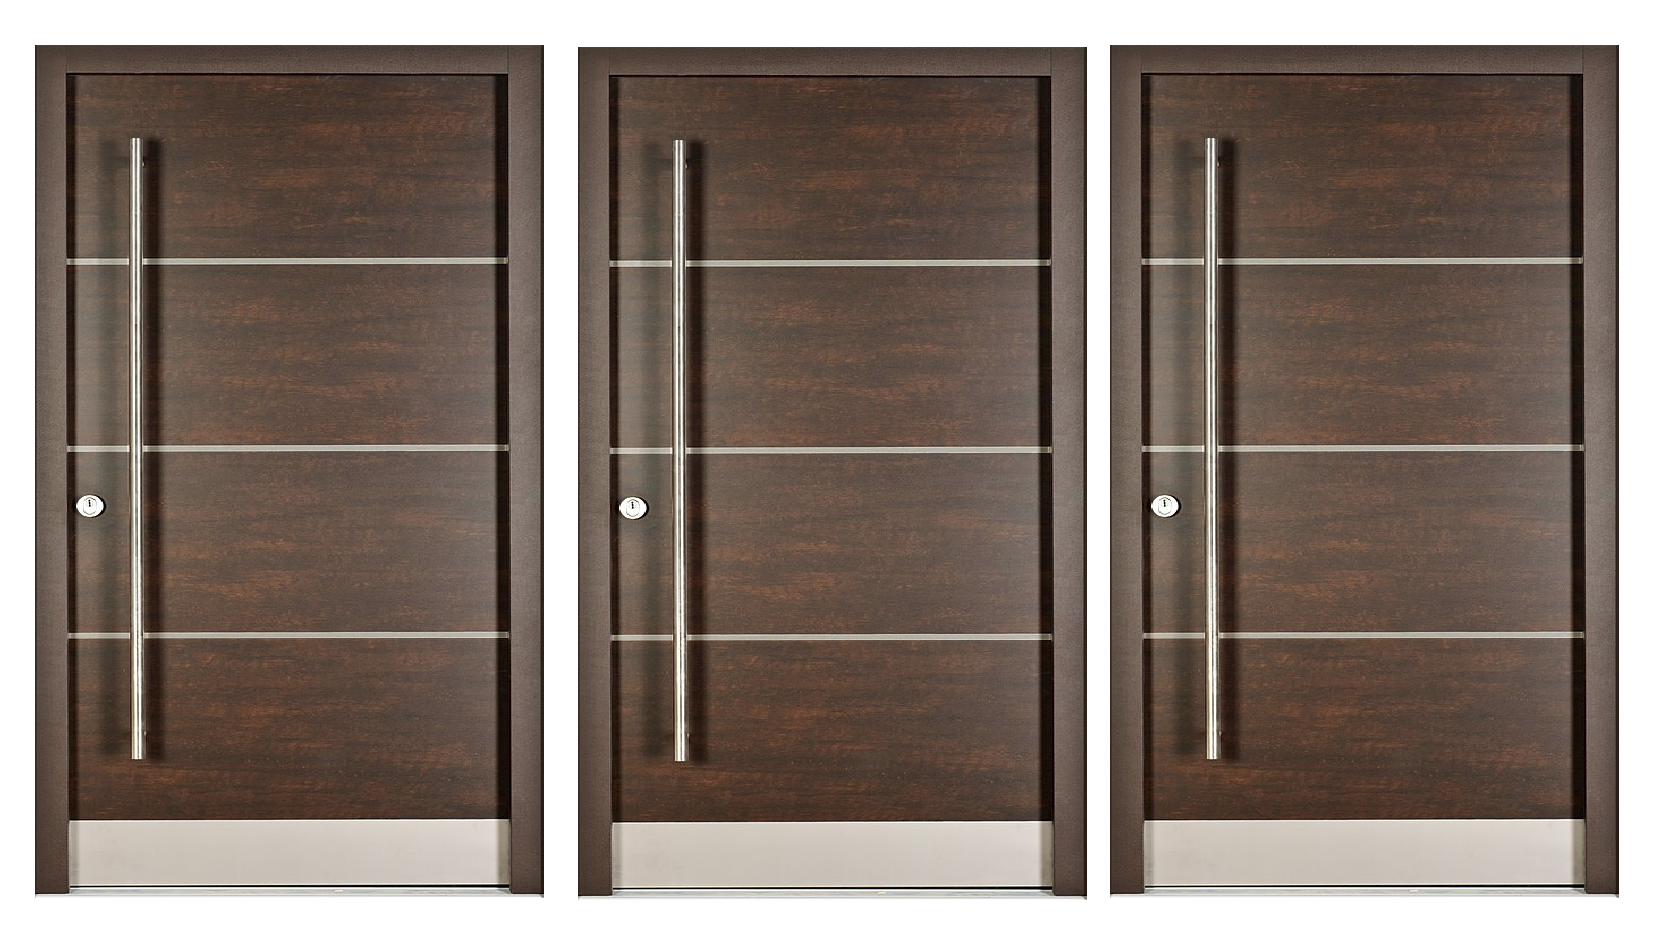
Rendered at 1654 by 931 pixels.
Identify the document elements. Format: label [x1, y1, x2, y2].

picture [1110, 45, 1619, 898]
picture [578, 47, 1087, 900]
picture [35, 45, 544, 898]
